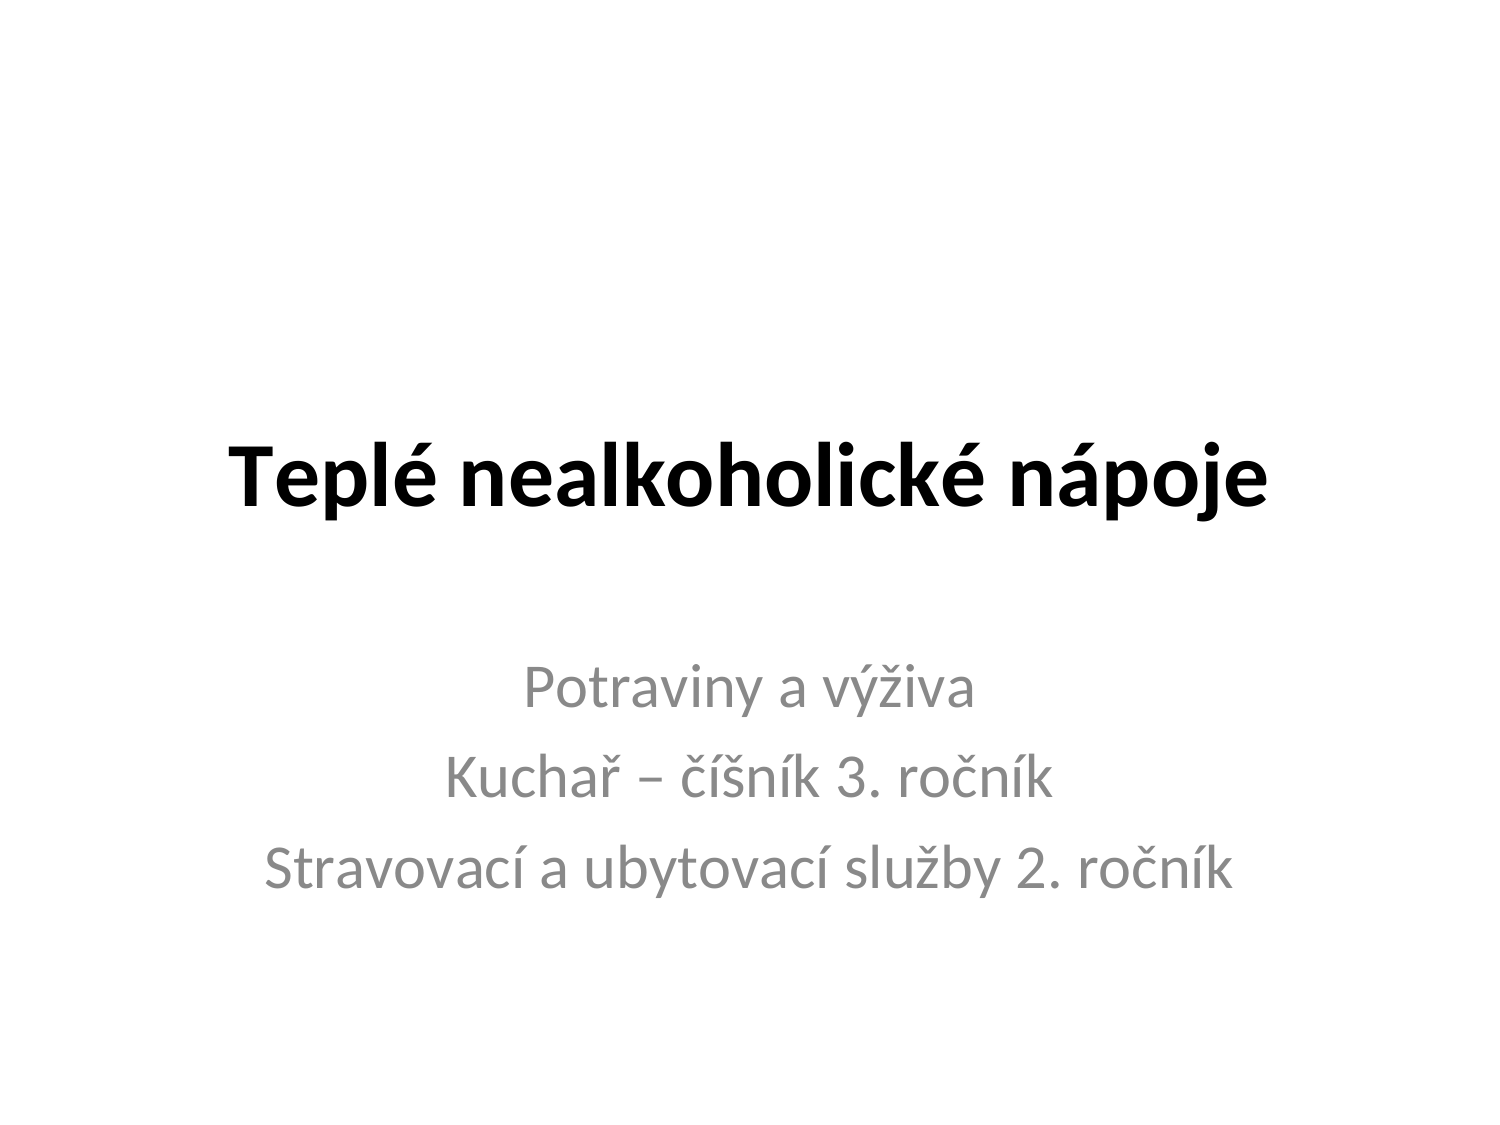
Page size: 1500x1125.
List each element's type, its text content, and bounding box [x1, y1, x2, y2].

title Teplé nealkoholické nápoje [112, 349, 1388, 591]
text_box Potraviny a výživa Kuchař – číšník 3. ročník Stravovací a ubytovací služby 2. ročník [225, 637, 1276, 926]
